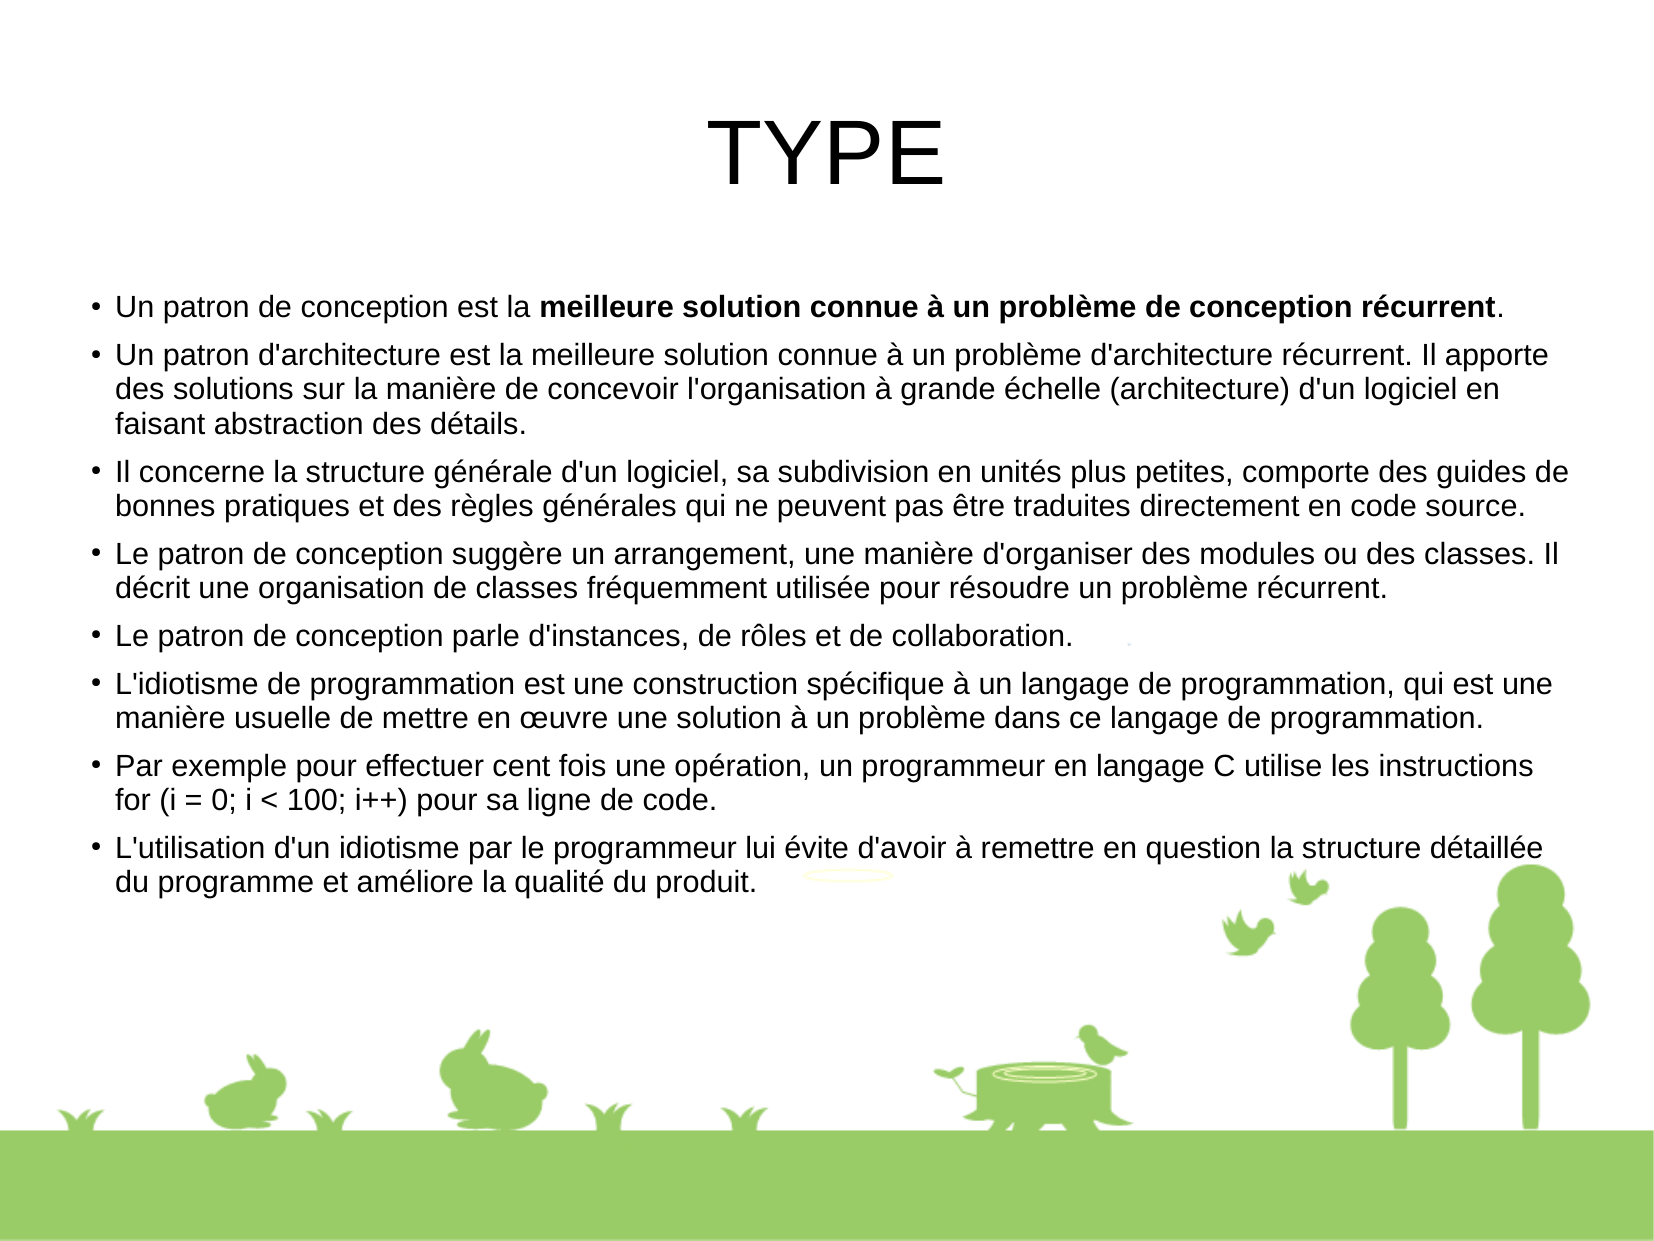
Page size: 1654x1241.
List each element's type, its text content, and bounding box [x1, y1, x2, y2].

list Un patron de conception est la meilleure solution connue à un problème de conception récurrent. Un patron d'architecture est la meilleure solution connue à un problème d'architecture récurrent. Il apporte des solutions sur la manière de concevoir l'organisation à grande échelle (architecture) d'un logiciel en faisant abstraction des détails. Il concerne la structure générale d'un logiciel, sa subdivision en unités plus petites, comporte des guides de bonnes pratiques et des règles générales qui ne peuvent pas être traduites directement en code source. Le patron de conception suggère un arrangement, une manière d'organiser des modules ou des classes. Il décrit une organisation de classes fréquemment utilisée pour résoudre un problème récurrent. Le patron de conception parle d'instances, de rôles et de collaboration. L'idiotisme de programmation est une construction spécifique à un langage de programmation, qui est une manière usuelle de mettre en œuvre une solution à un problème dans ce langage de programmation. Par exemple pour effectuer cent fois une opération, un programmeur en langage C utilise les instructions for (i = 0; i < 100; i++) pour sa ligne de code. L'utilisation d'un idiotisme par le programmeur lui évite d'avoir à remettre en question la structure détaillée du programme et améliore la qualité du produit. [82, 290, 1571, 1010]
title TYPE [82, 49, 1571, 257]
picture [0, 0, 1654, 1241]
